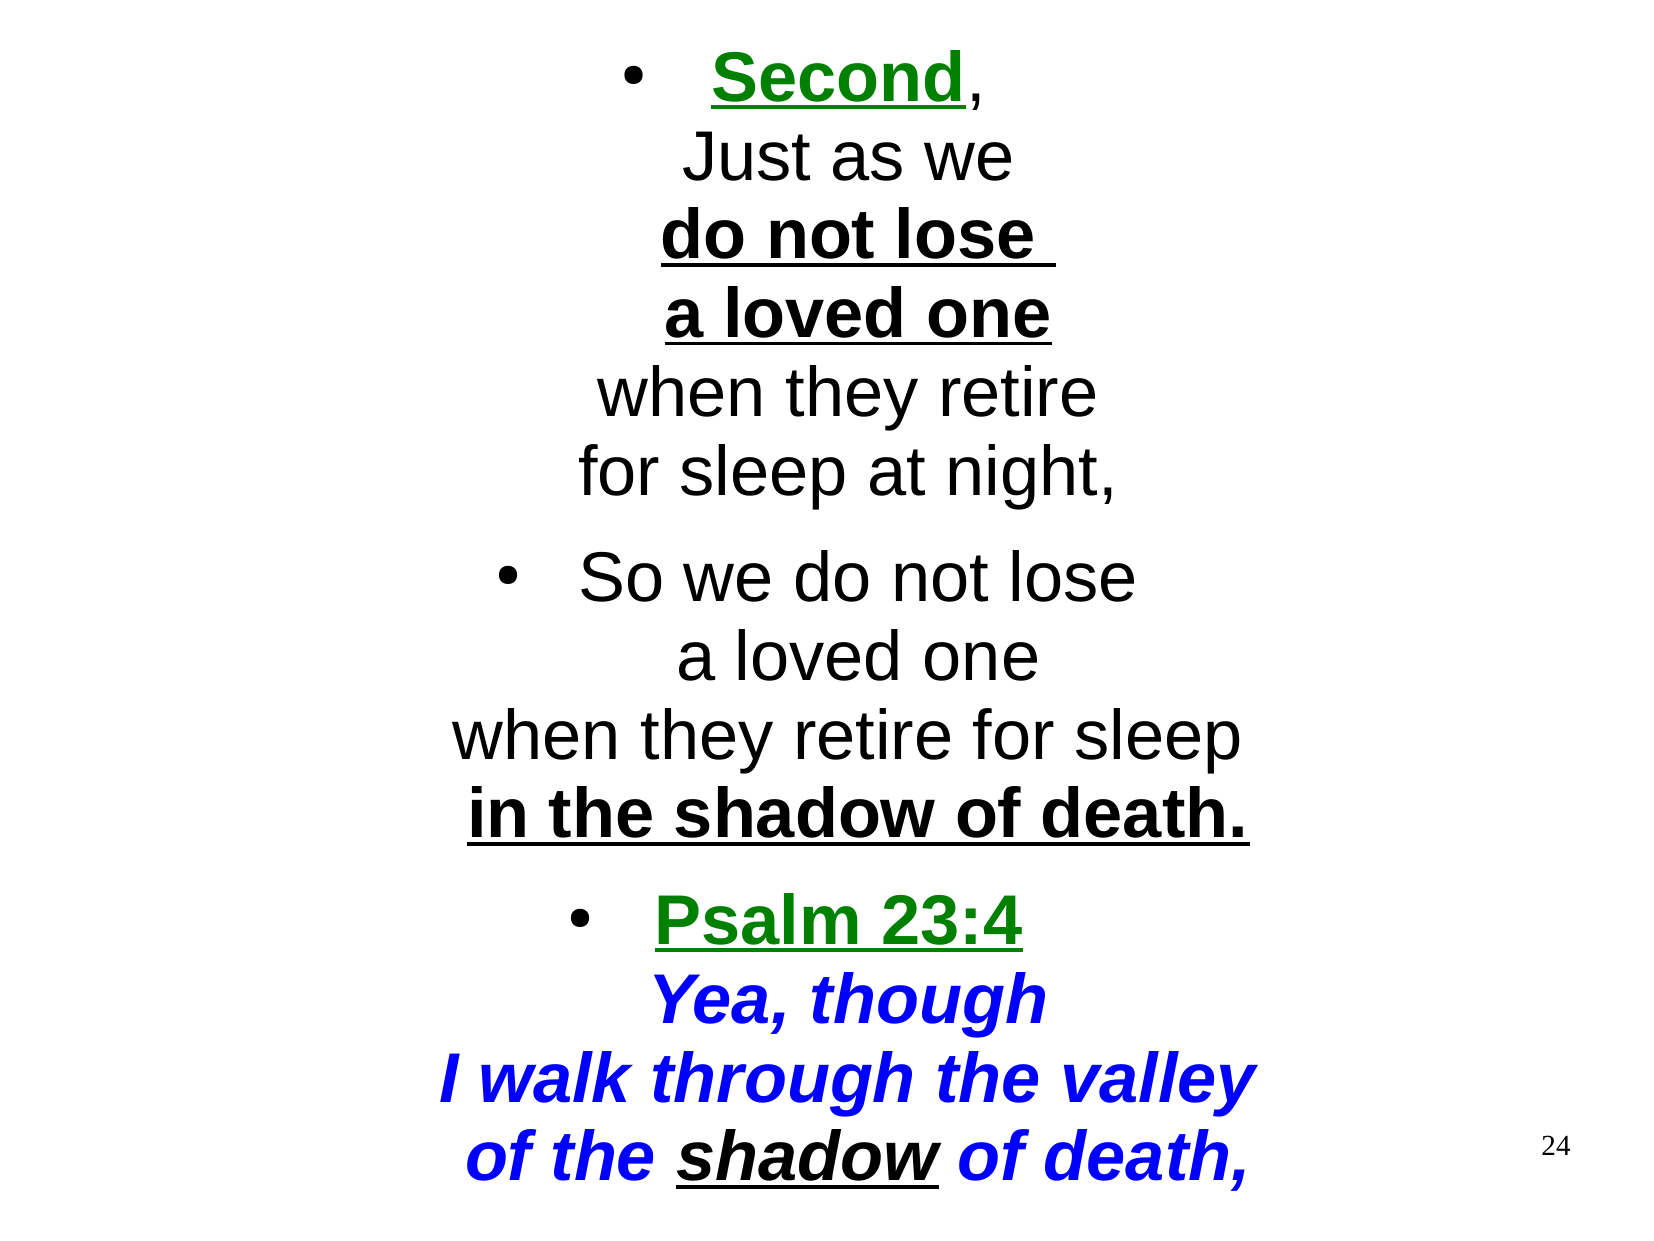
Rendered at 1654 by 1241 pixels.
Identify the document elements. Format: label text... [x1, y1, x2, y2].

list Second, Just as we do not lose a loved one when they retire for sleep at night, So we do not lose a loved one when they retire for sleep in the shadow of death. Psalm 23:4 Yea, though I walk through the valley of the shadow of death, [37, 37, 1613, 1201]
